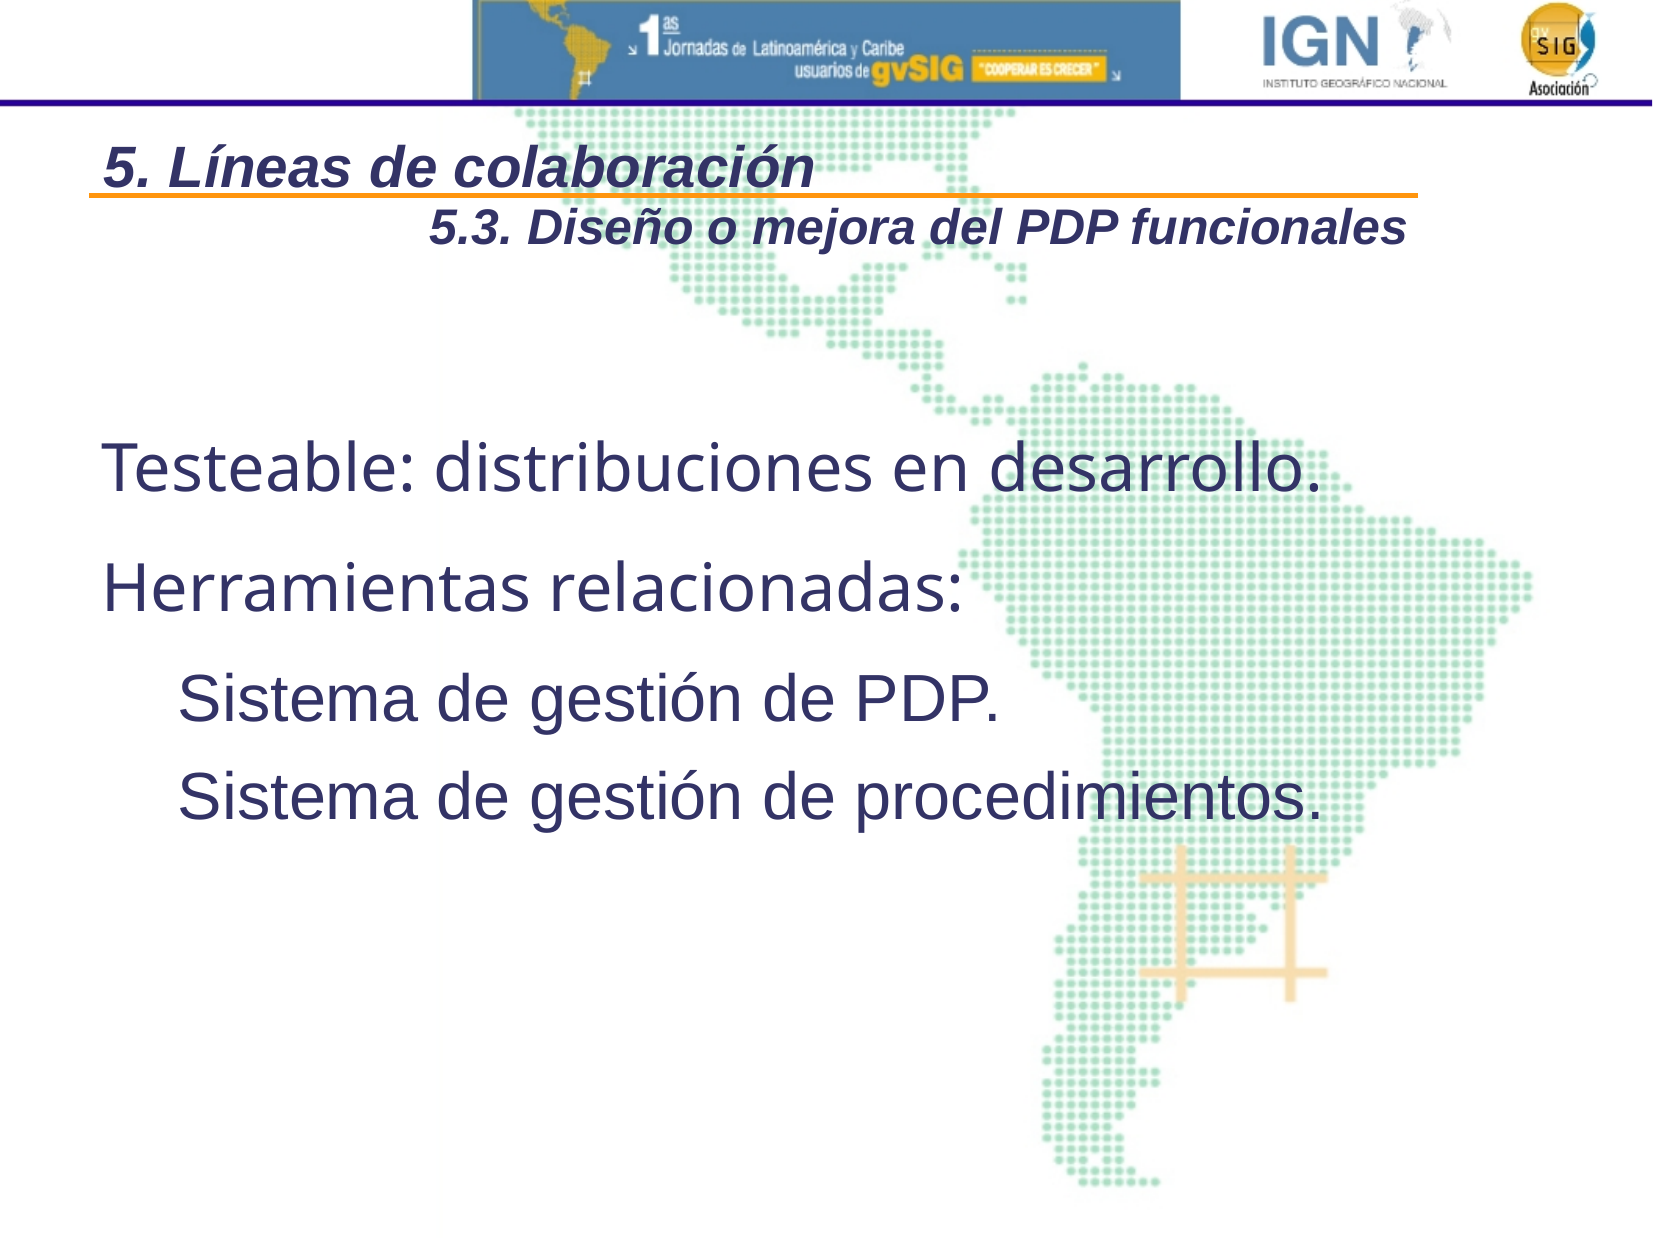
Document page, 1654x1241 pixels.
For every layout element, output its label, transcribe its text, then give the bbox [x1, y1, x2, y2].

picture [0, 0, 1653, 1238]
text_box 5. Líneas de colaboración [89, 126, 1389, 209]
text_box 5.3. Diseño o mejora del PDP funcionales [124, 191, 1424, 265]
list Testeable: distribuciones en desarrollo. Herramientas relacionadas: Sistema de gestión de PDP. Sistema de gestión de procedimientos. [83, 420, 1572, 1152]
